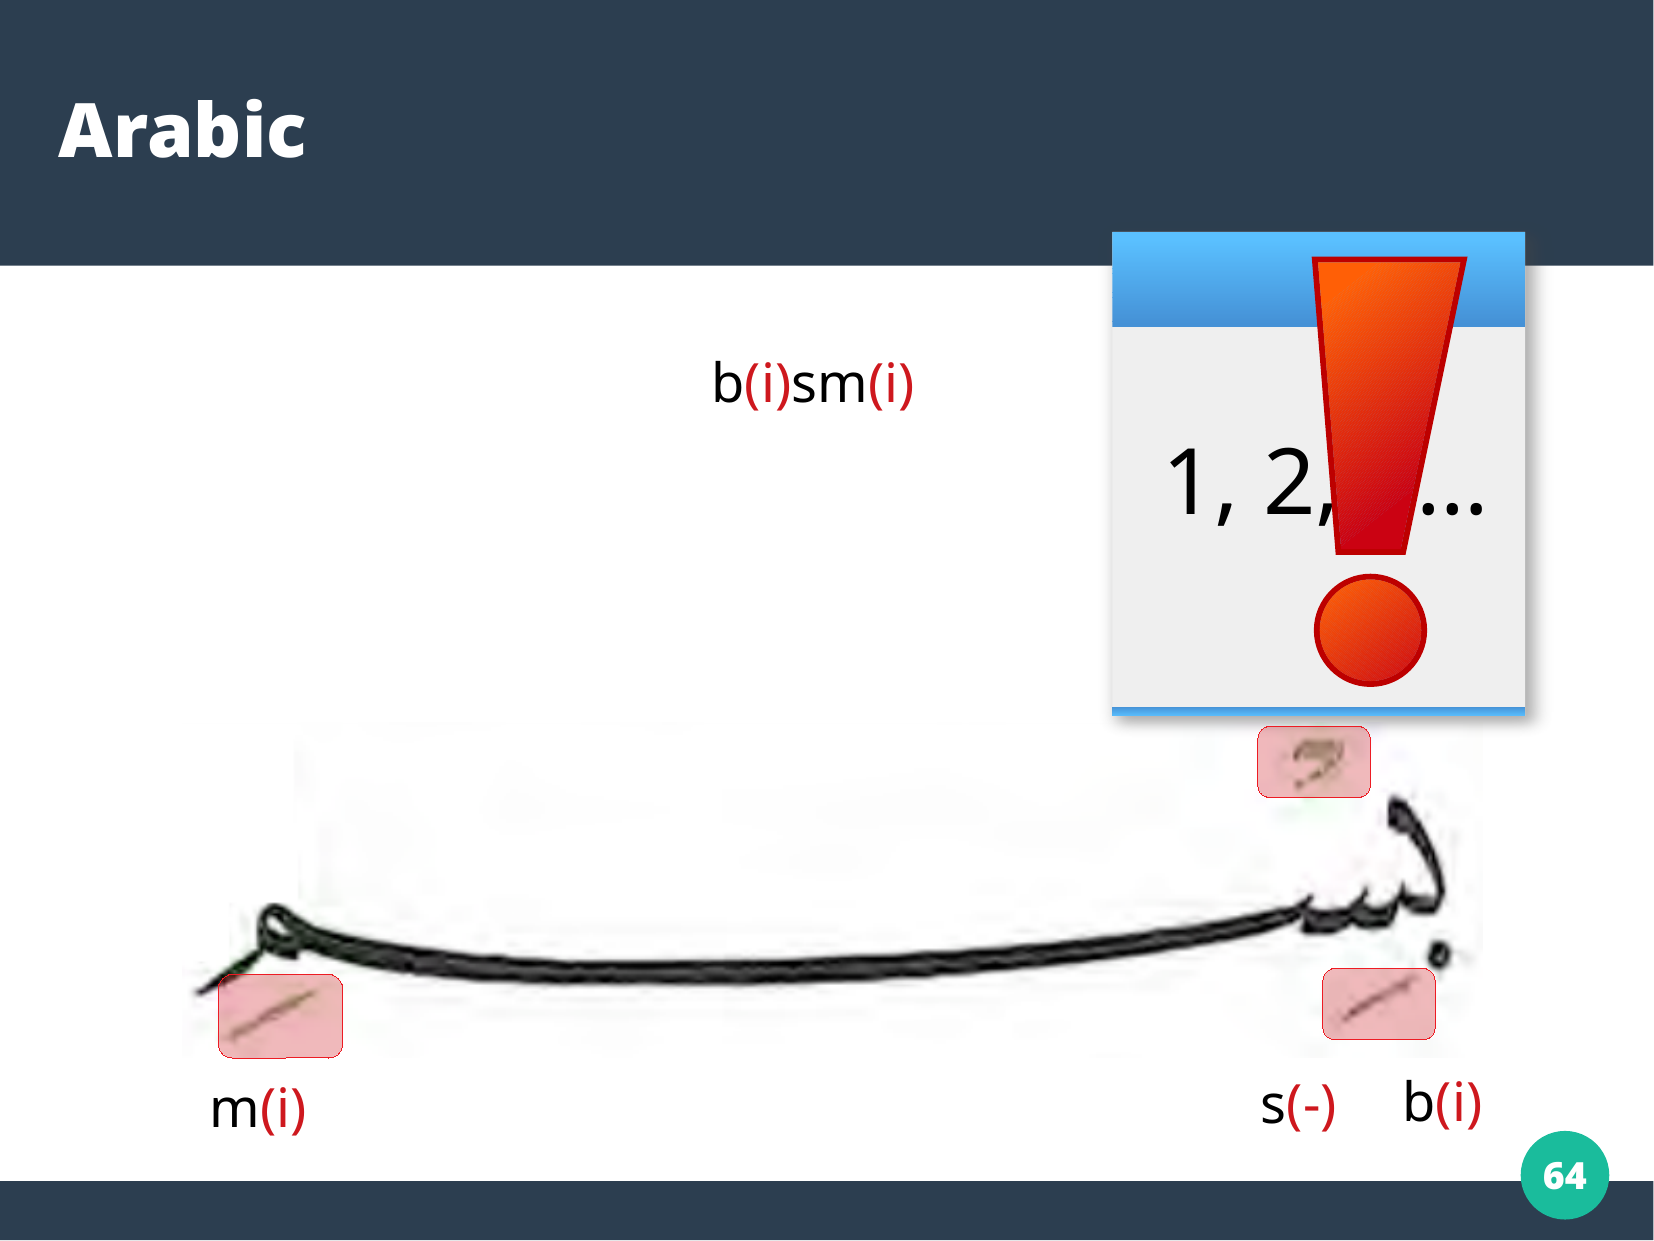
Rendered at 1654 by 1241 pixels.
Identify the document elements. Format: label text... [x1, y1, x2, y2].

text_box b(i) [1387, 1056, 1518, 1146]
text_box s(-) [1246, 1057, 1388, 1146]
text_box b(i)sm(i) [696, 336, 993, 438]
text_box [1322, 968, 1436, 1040]
text_box [1257, 726, 1371, 798]
title Arabic [59, 49, 1595, 207]
text_box m(i) [194, 1061, 343, 1146]
picture [182, 159, 1654, 1058]
text_box [218, 974, 343, 1059]
